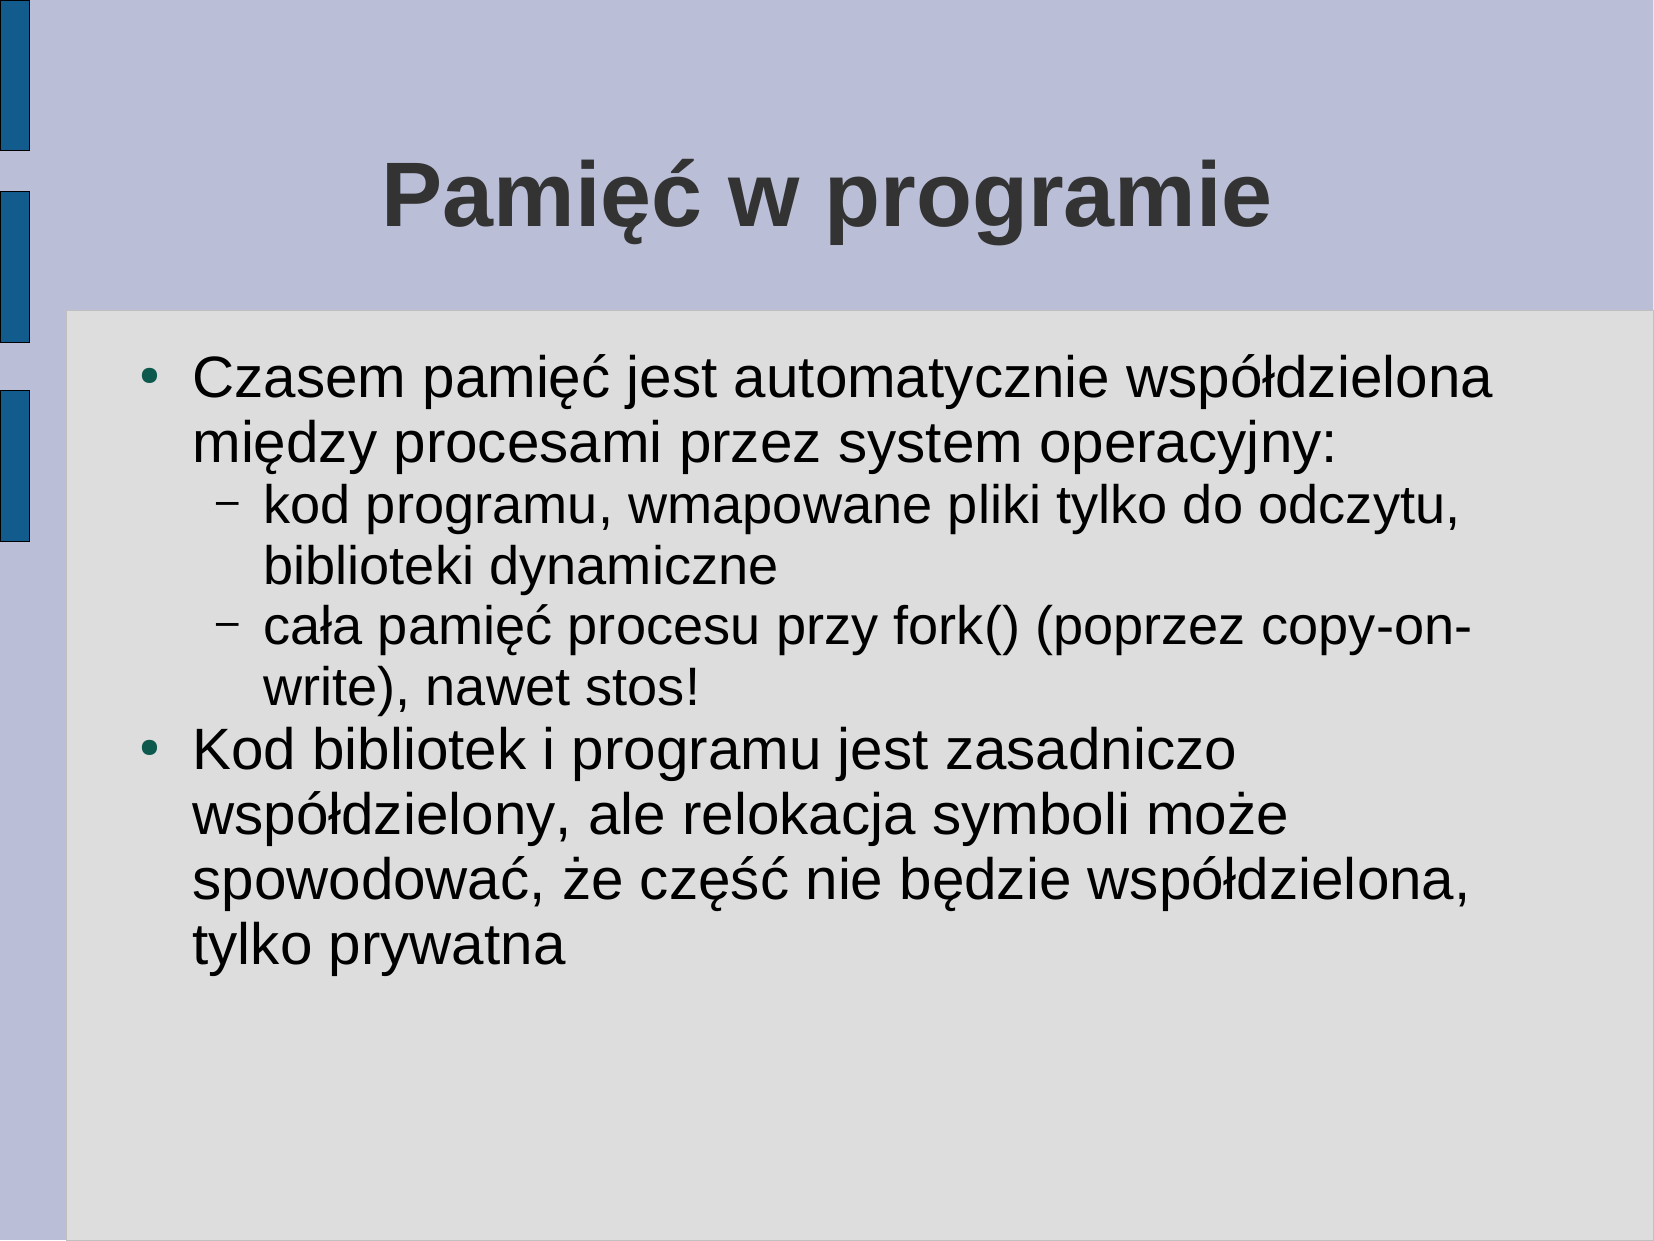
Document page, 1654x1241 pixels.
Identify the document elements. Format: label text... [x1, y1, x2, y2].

list Czasem pamięć jest automatycznie współdzielona między procesami przez system operacyjny: kod programu, wmapowane pliki tylko do odczytu, biblioteki dynamiczne cała pamięć procesu przy fork() (poprzez copy-on-write), nawet stos! Kod bibliotek i programu jest zasadniczo współdzielony, ale relokacja symboli może spowodować, że część nie będzie współdzielona, tylko prywatna [121, 344, 1534, 1127]
title Pamięć w programie [121, 91, 1534, 299]
